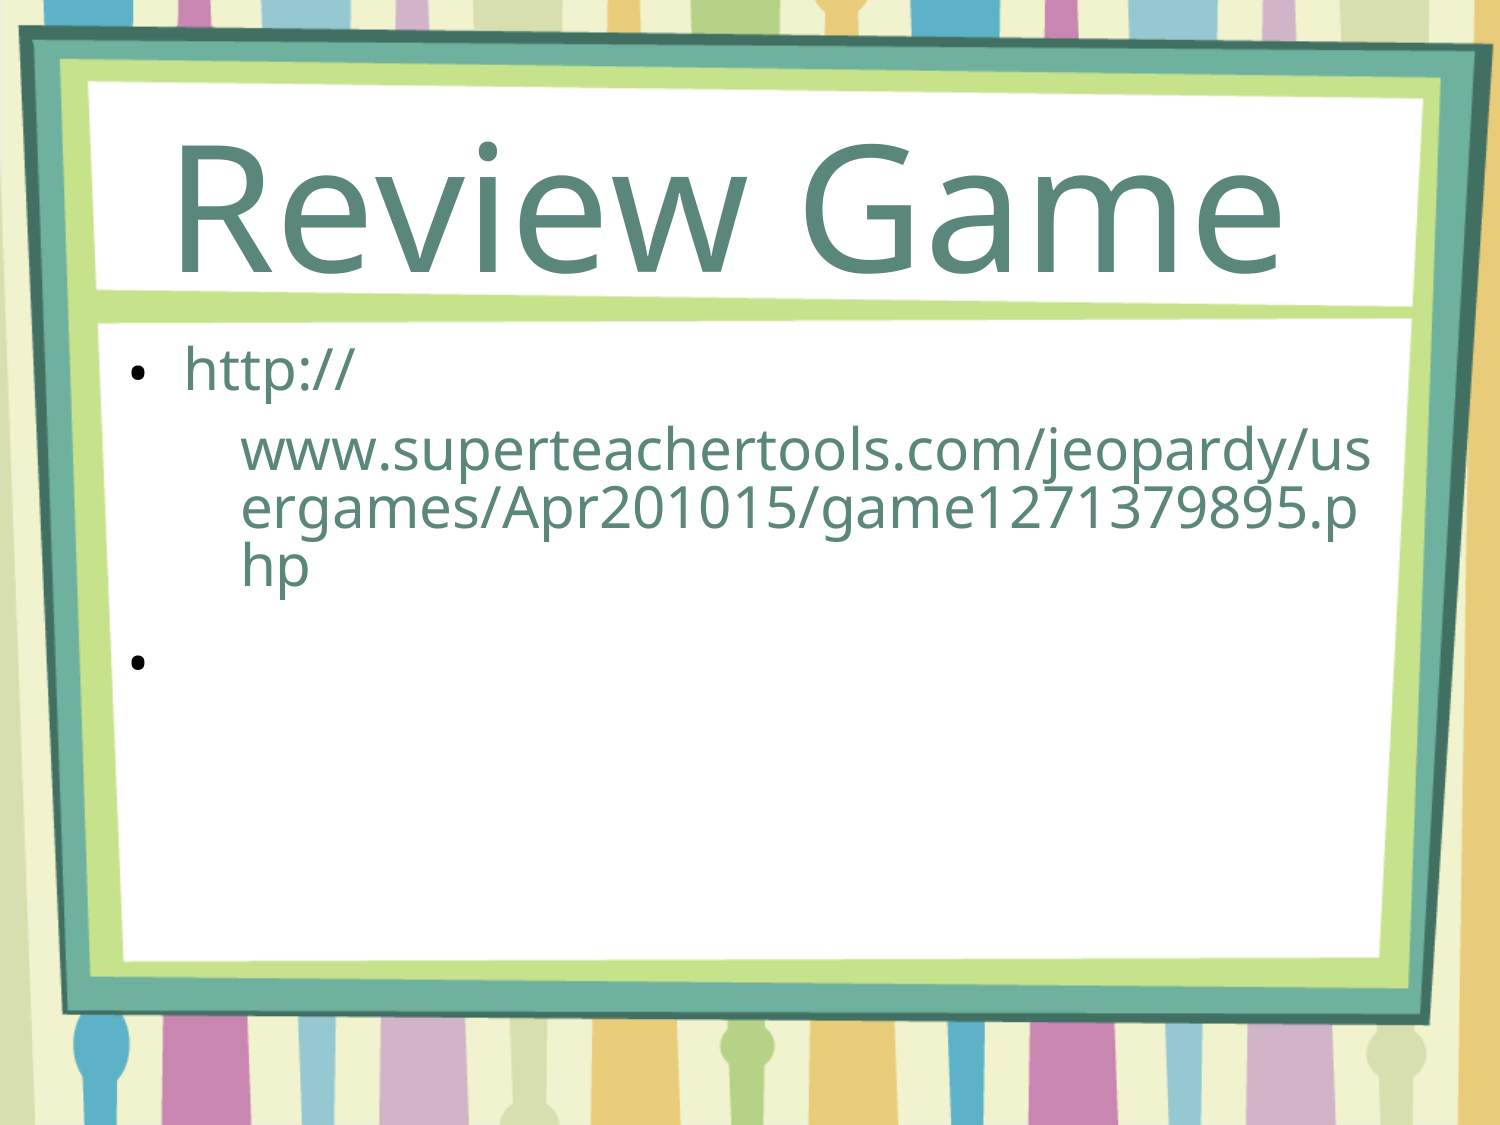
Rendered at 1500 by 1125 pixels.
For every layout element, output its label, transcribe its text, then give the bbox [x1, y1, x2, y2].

title Review Game [75, 87, 1426, 276]
list http://www.superteachertools.com/jeopardy/usergames/Apr201015/game1271379895.php [112, 324, 1401, 1005]
